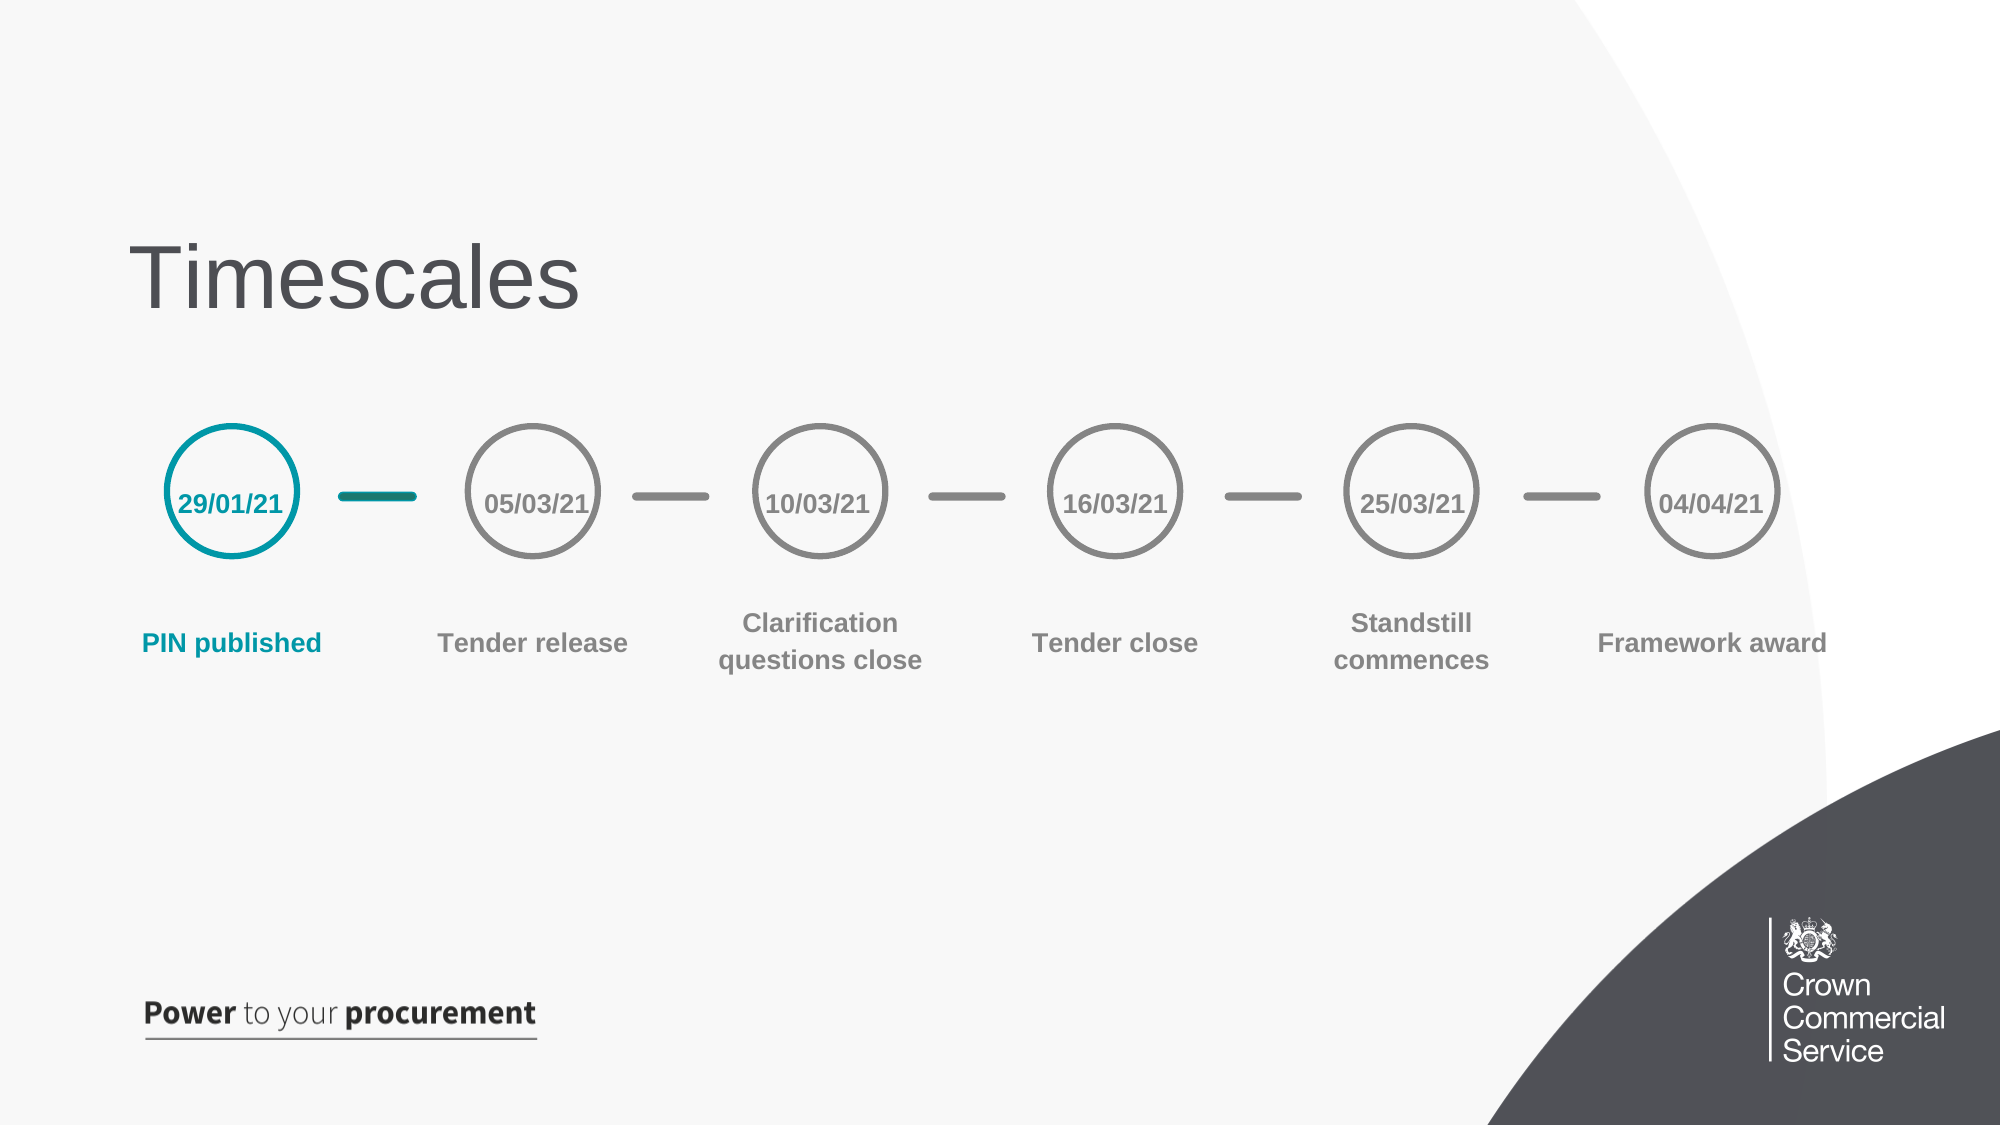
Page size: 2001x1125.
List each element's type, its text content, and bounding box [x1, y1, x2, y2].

text_box 29/01/21 [122, 461, 339, 532]
text_box PIN published [88, 580, 376, 678]
text_box 10/03/21 [694, 461, 941, 532]
text_box 05/03/21 [428, 461, 645, 532]
text_box Clarification questions close [682, 580, 970, 678]
title Timescales [128, 219, 1922, 358]
text_box [645, 492, 710, 501]
text_box 04/04/21 [1600, 461, 1822, 532]
text_box Tender close [971, 580, 1259, 678]
text_box Framework award [1563, 580, 1862, 678]
text_box Tender release [384, 580, 682, 678]
text_box [928, 492, 1006, 501]
text_box [1523, 492, 1601, 501]
text_box 16/03/21 [1005, 461, 1225, 532]
text_box [339, 492, 417, 501]
text_box [1224, 492, 1302, 501]
text_box Standstill commences [1262, 580, 1561, 678]
text_box 25/03/21 [1301, 461, 1524, 532]
